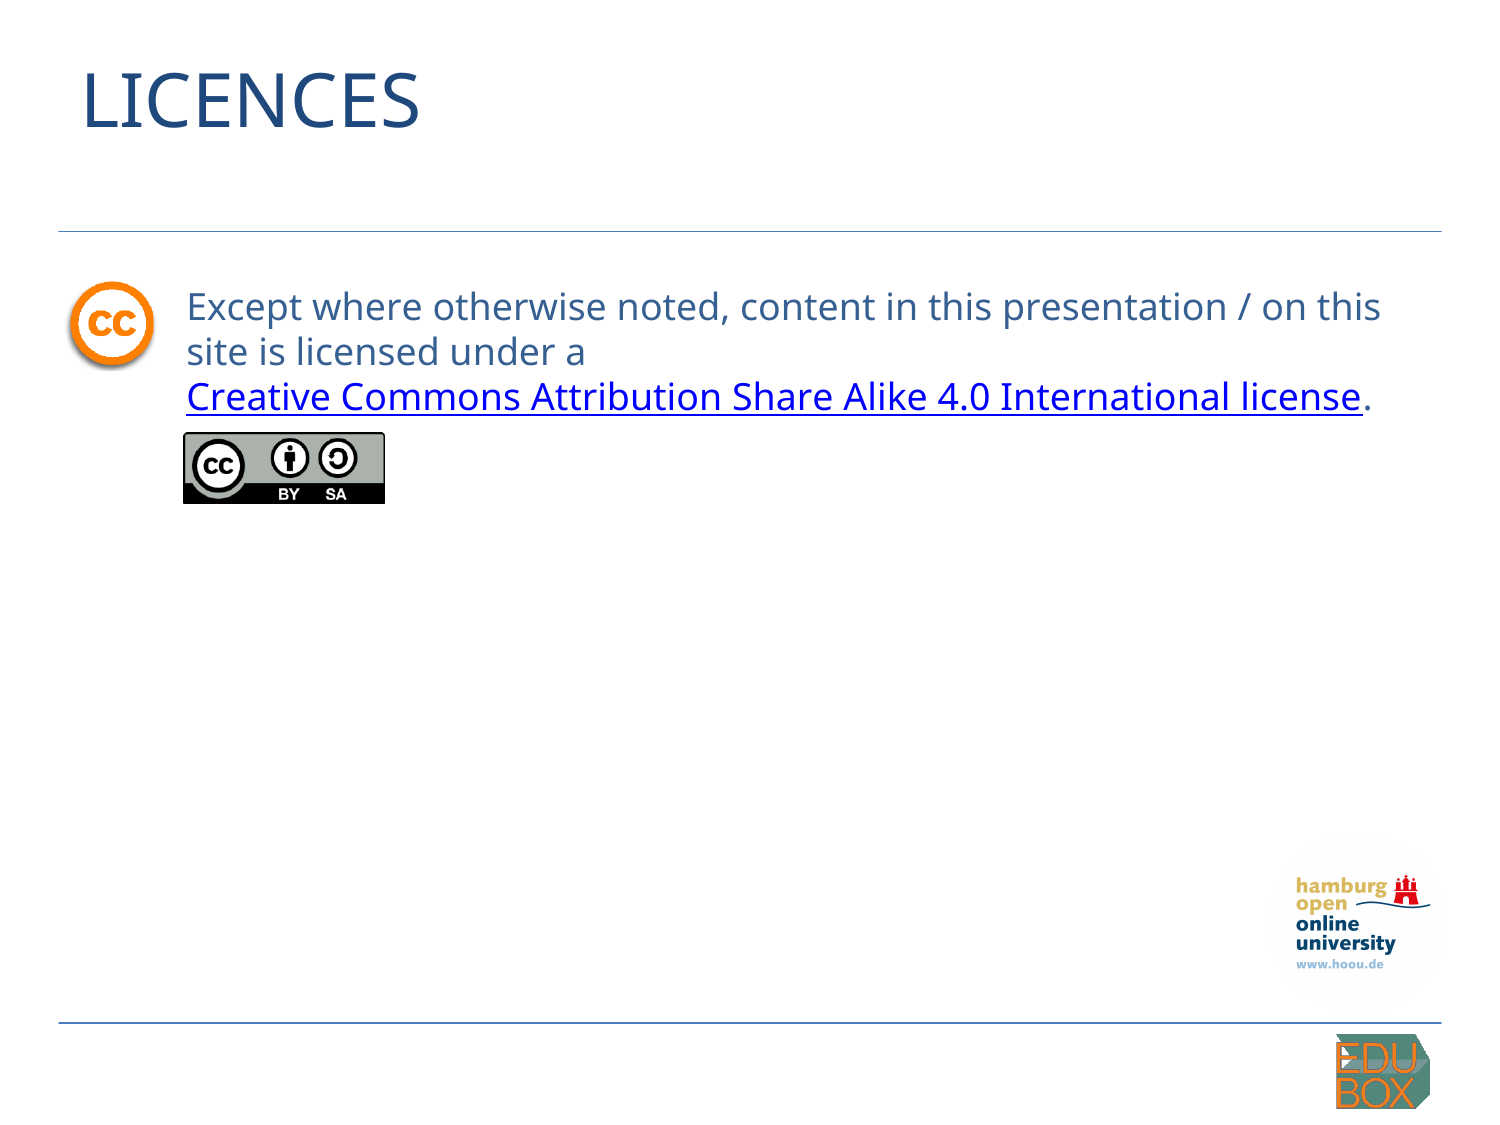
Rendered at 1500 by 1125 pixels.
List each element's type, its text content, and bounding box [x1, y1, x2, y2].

title LICENCES [64, 42, 1040, 153]
picture [183, 432, 385, 504]
text_box Except where otherwise noted, content in this presentation / on this site is licensed under a Creative Commons Attribution Share Alike 4.0 International license. [171, 275, 1447, 433]
picture [64, 275, 160, 371]
picture [1269, 834, 1447, 1012]
picture [1328, 1028, 1437, 1114]
